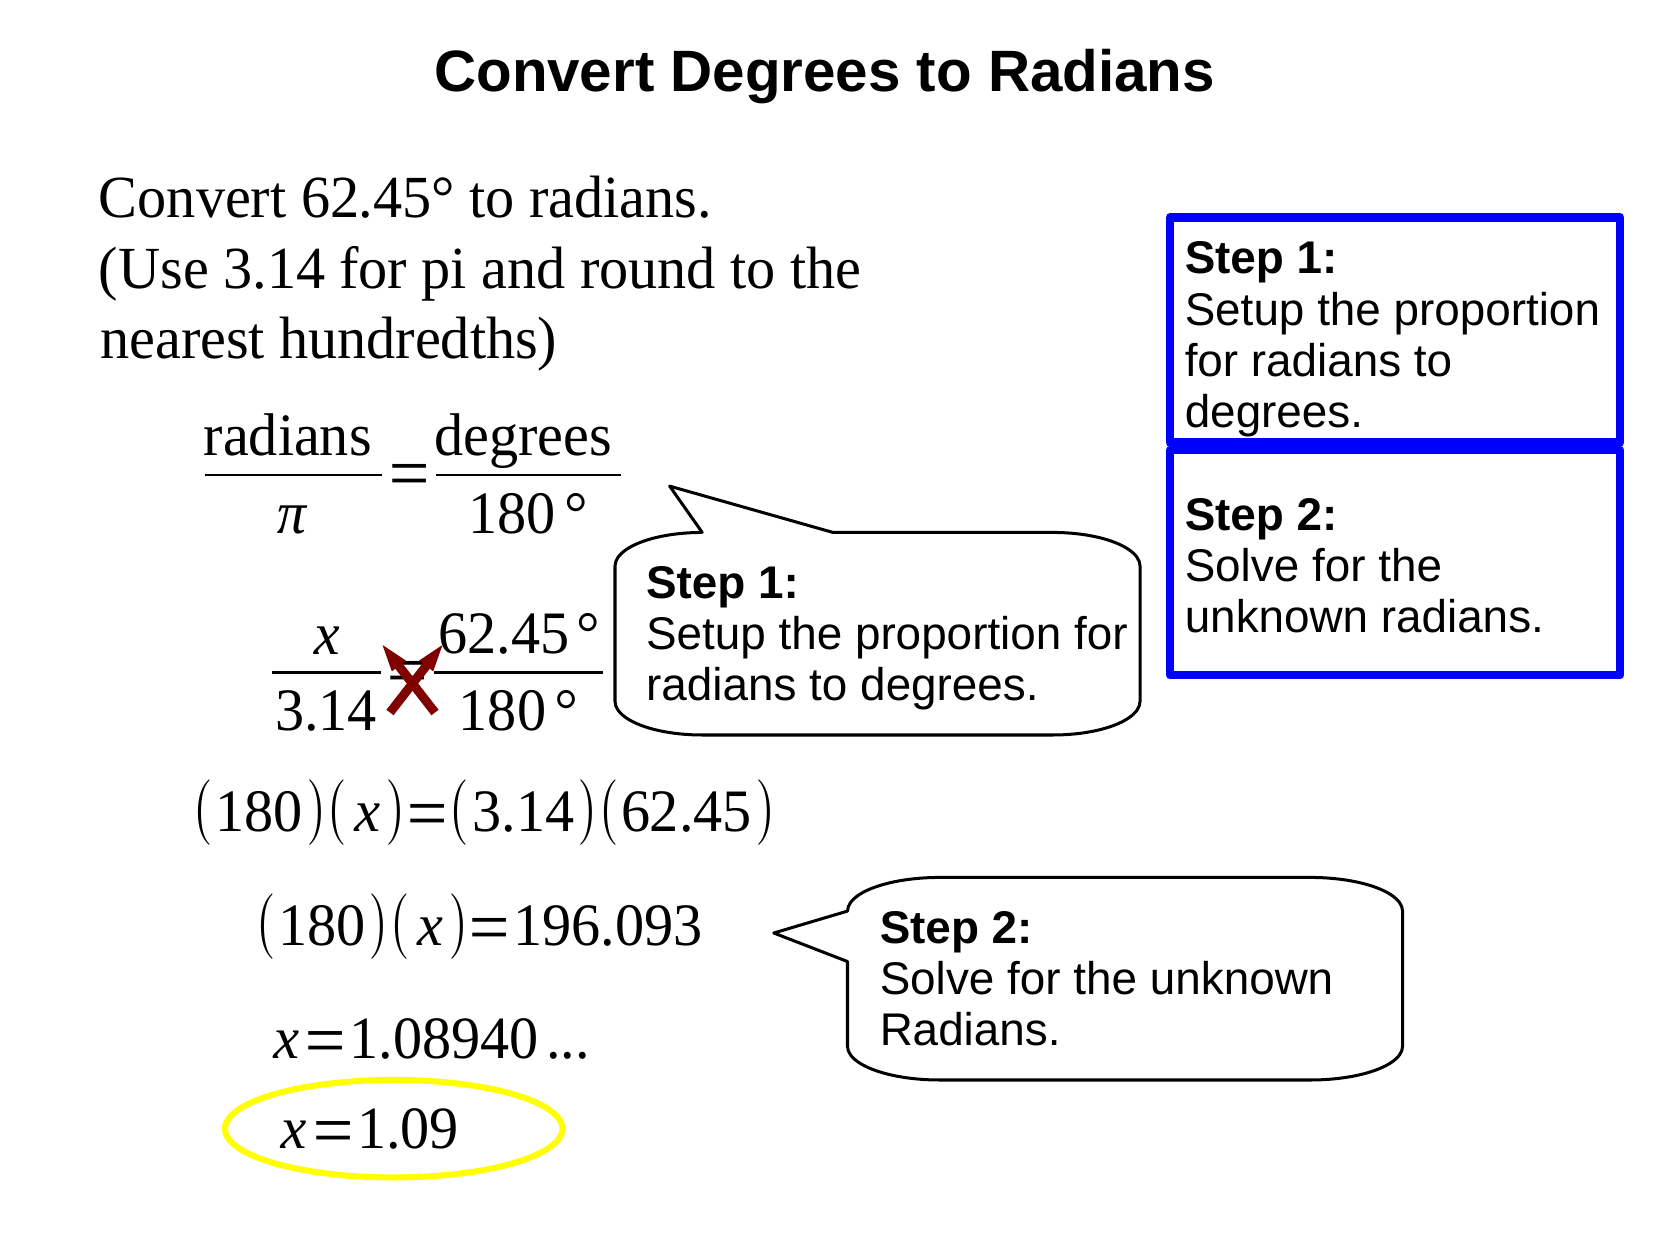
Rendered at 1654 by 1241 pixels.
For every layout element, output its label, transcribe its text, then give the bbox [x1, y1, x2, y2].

text_box Step 2: Solve for the unknown Radians. [773, 877, 1403, 1081]
chart [262, 600, 613, 744]
text_box Step 1: Setup the proportion for radians to degrees. Step 2: Solve for the unknown radians. [1170, 225, 1628, 805]
chart [262, 1005, 596, 1073]
text_box Step 1: Setup the proportion for radians to degrees. Step 2: Solve for the unknown radians. [1174, 225, 1616, 438]
chart [195, 402, 631, 547]
chart [250, 892, 710, 962]
chart [187, 778, 781, 848]
text_box Step 1: Setup the proportion for radians to degrees. [615, 486, 1141, 736]
text_box Convert Degrees to Radians [52, 31, 1598, 166]
chart [92, 165, 871, 373]
text_box Step 1: Setup the proportion for radians to degrees. Step 2: Solve for the unknown radians. [1174, 454, 1616, 671]
chart [269, 1095, 466, 1163]
